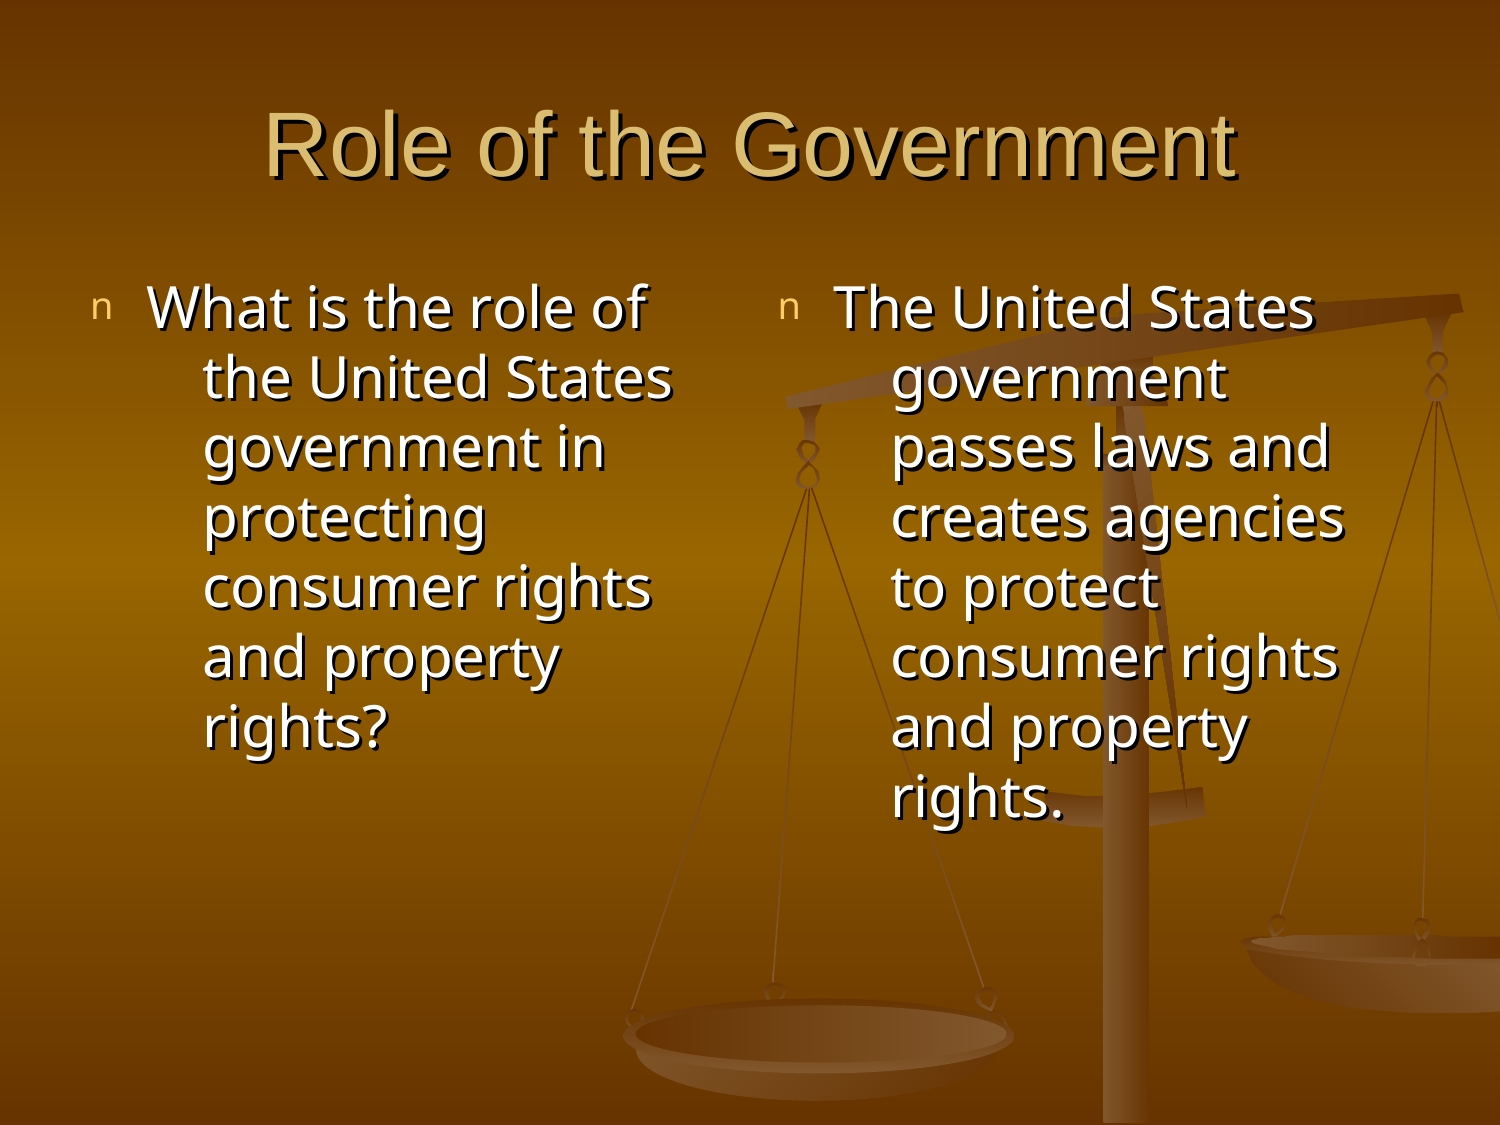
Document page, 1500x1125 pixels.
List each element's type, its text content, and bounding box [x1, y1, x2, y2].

list What is the role of the United States government in protecting consumer rights and property rights? [75, 262, 738, 1006]
list The United States government passes laws and creates agencies to protect consumer rights and property rights. [762, 262, 1426, 1006]
title Role of the Government [75, 45, 1426, 234]
